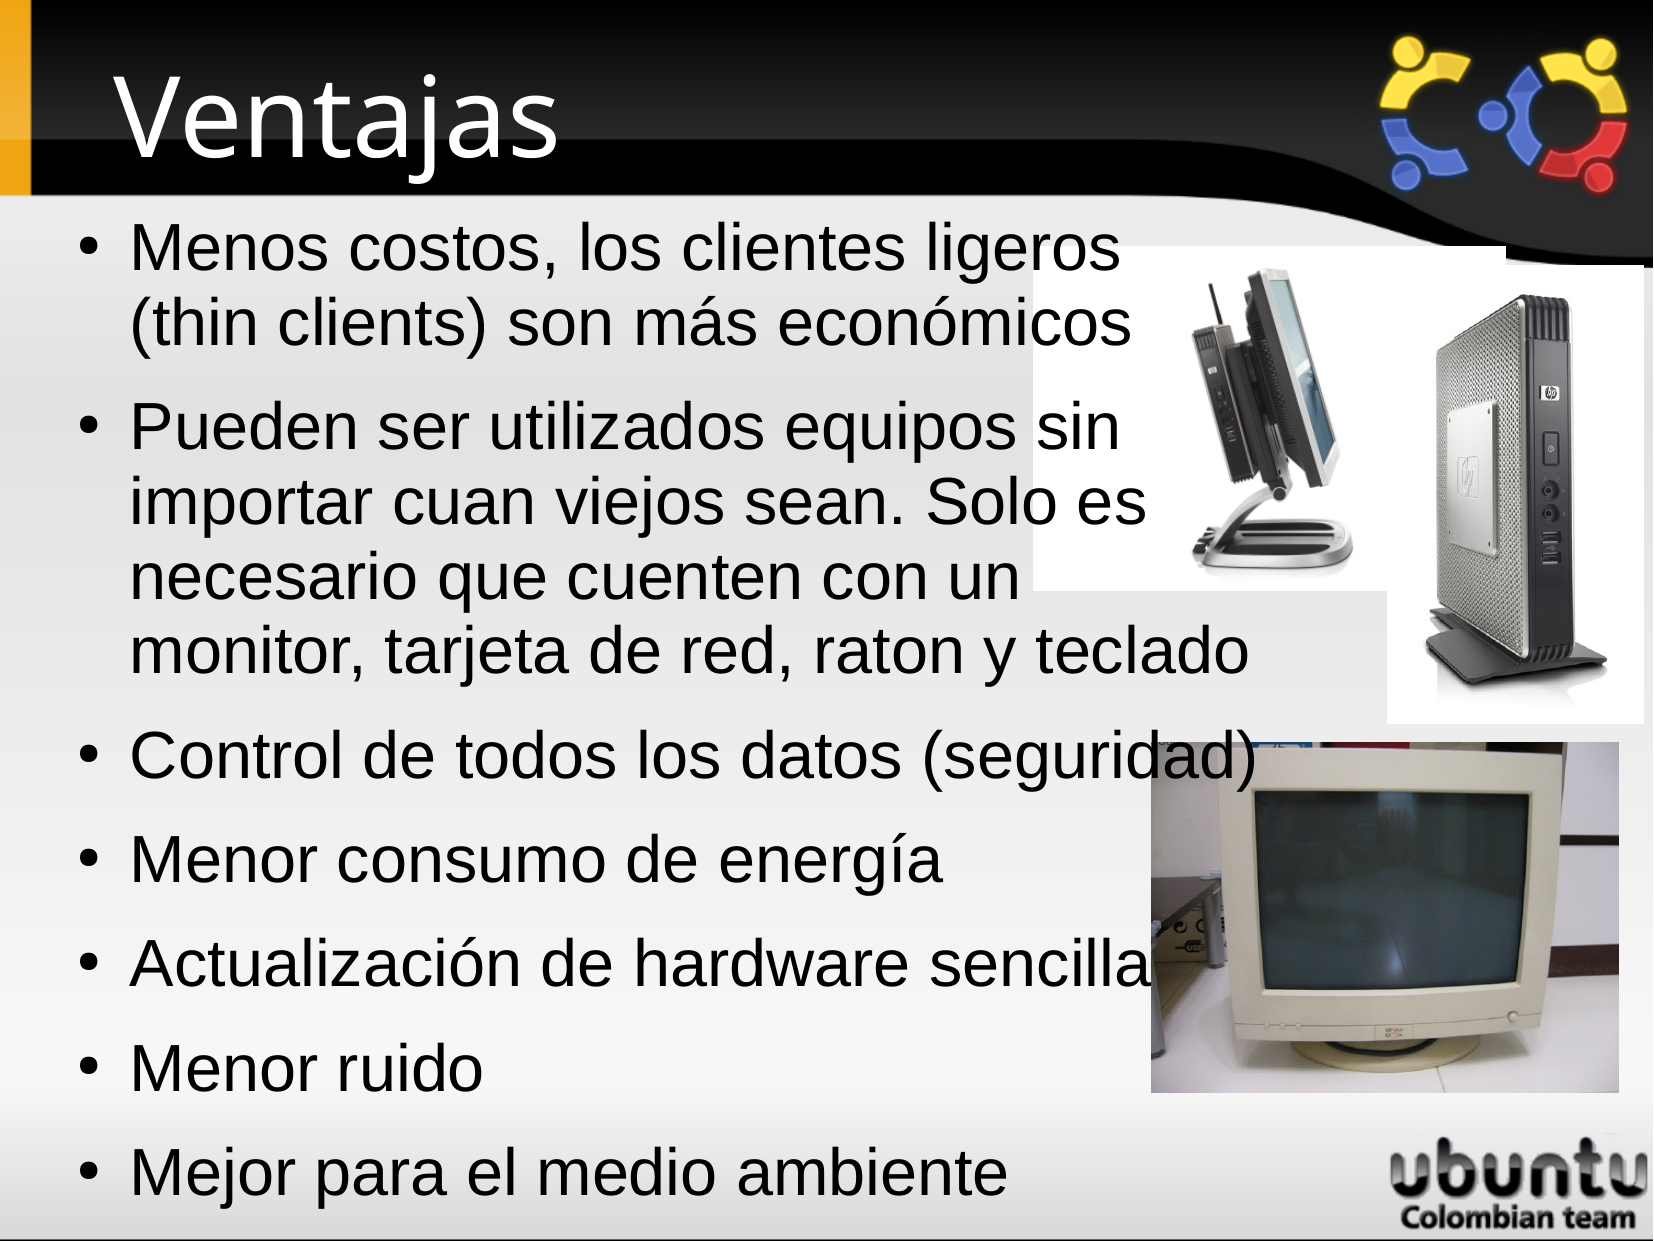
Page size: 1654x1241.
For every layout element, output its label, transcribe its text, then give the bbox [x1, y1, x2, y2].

list Menos costos, los clientes ligeros (thin clients) son más económicos Pueden ser utilizados equipos sin importar cuan viejos sean. Solo es necesario que cuenten con un monitor, tarjeta de red, raton y teclado Control de todos los datos (seguridad) Menor consumo de energía Actualización de hardware sencilla Menor ruido Mejor para el medio ambiente [59, 210, 1270, 1210]
text_box Ventajas [59, 29, 1447, 178]
picture [0, 0, 1653, 1241]
